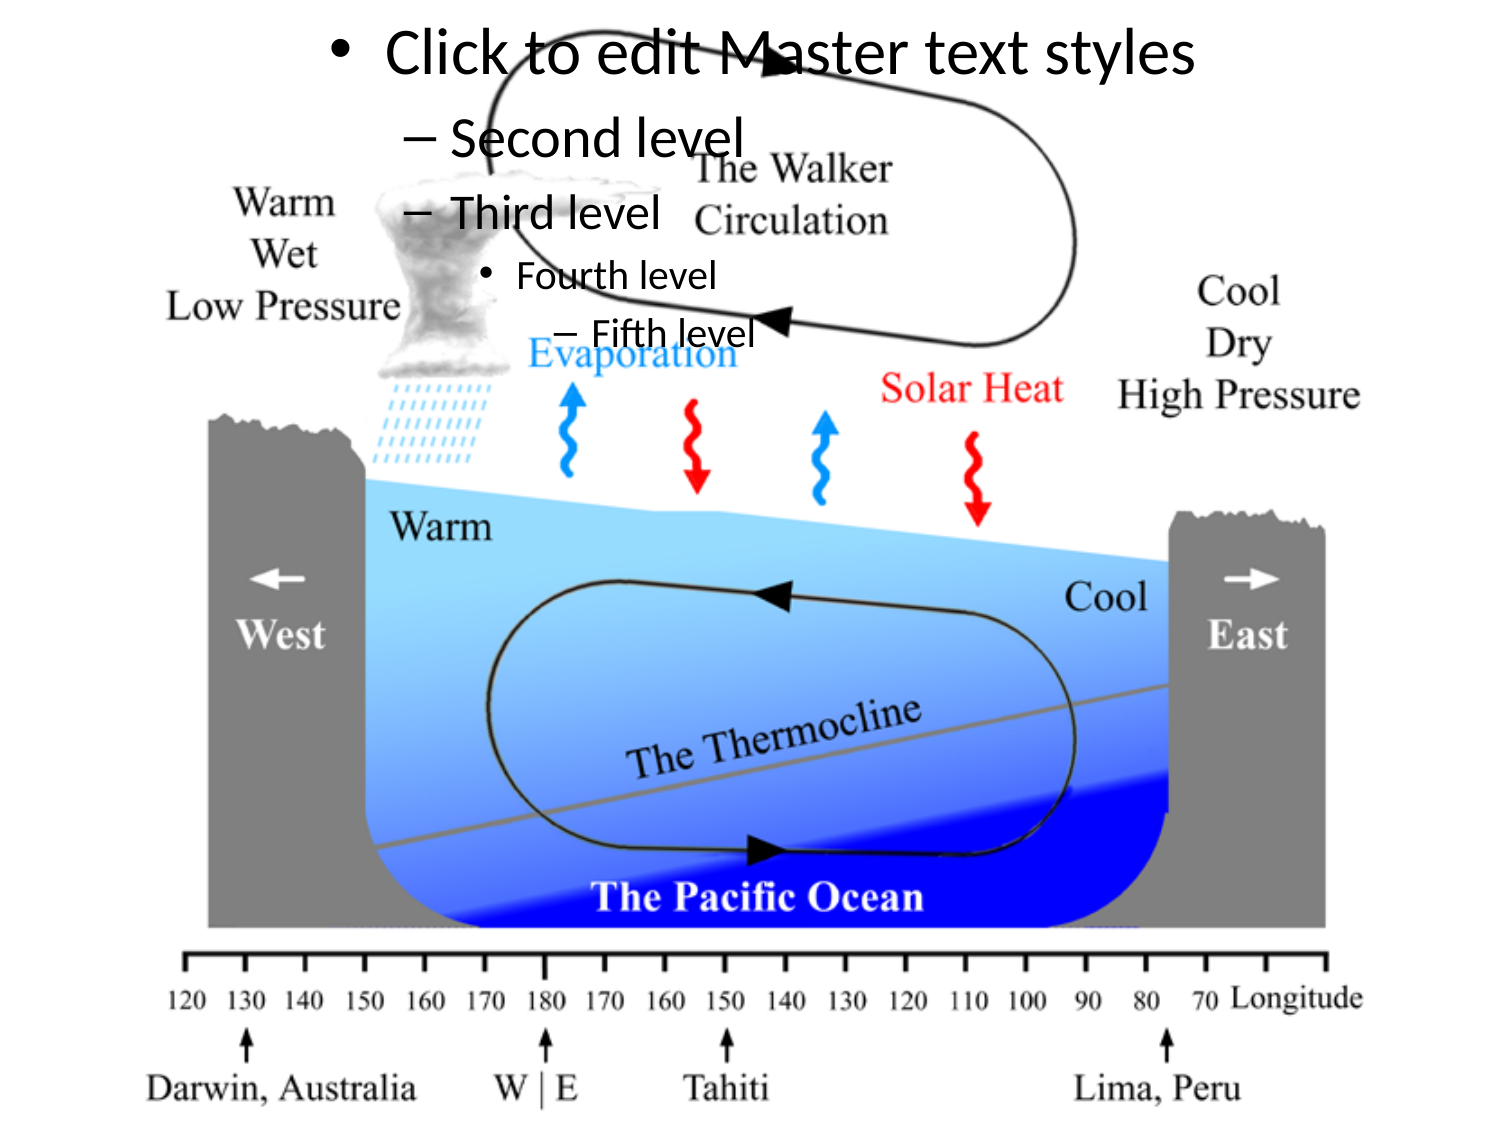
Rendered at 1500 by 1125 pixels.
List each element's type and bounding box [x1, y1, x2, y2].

picture [135, 0, 1391, 1125]
